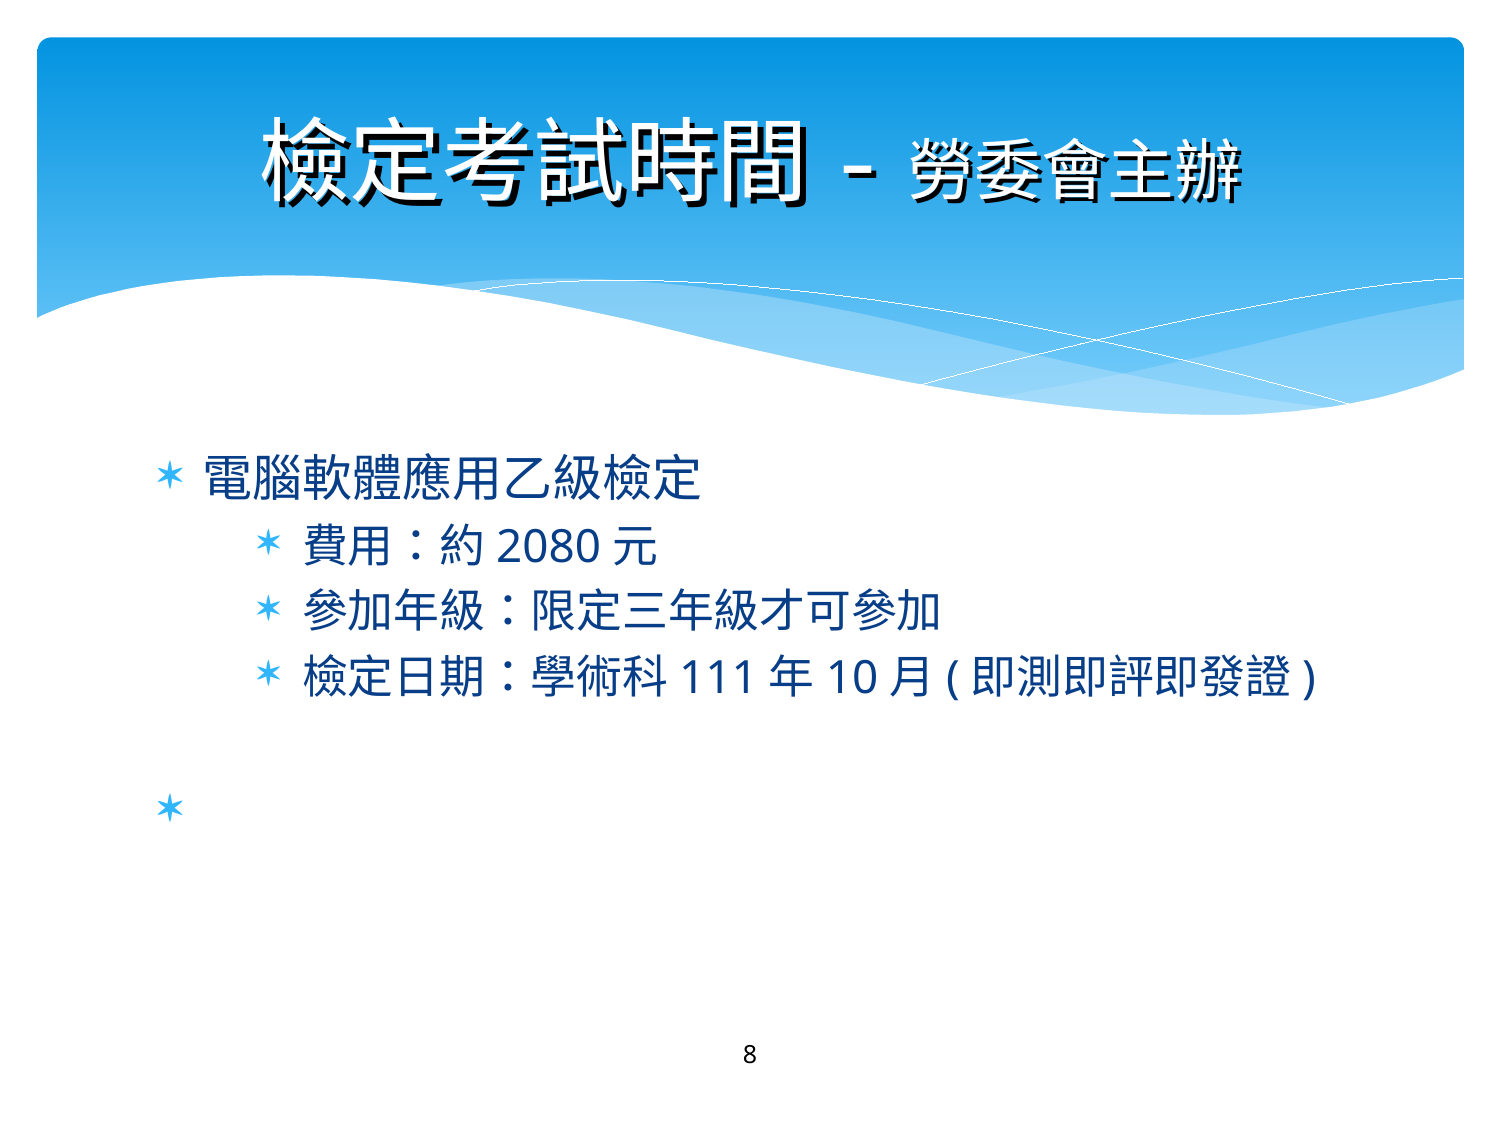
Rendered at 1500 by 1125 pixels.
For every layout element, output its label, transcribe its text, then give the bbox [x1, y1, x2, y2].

title 檢定考試時間-勞委會主辦 [75, 55, 1426, 261]
text_box 8 [654, 1025, 846, 1086]
list 電腦軟體應用乙級檢定 費用：約2080元 參加年級：限定三年級才可參加 檢定日期：學術科111年10月(即測即評即發證) [142, 438, 1359, 1005]
